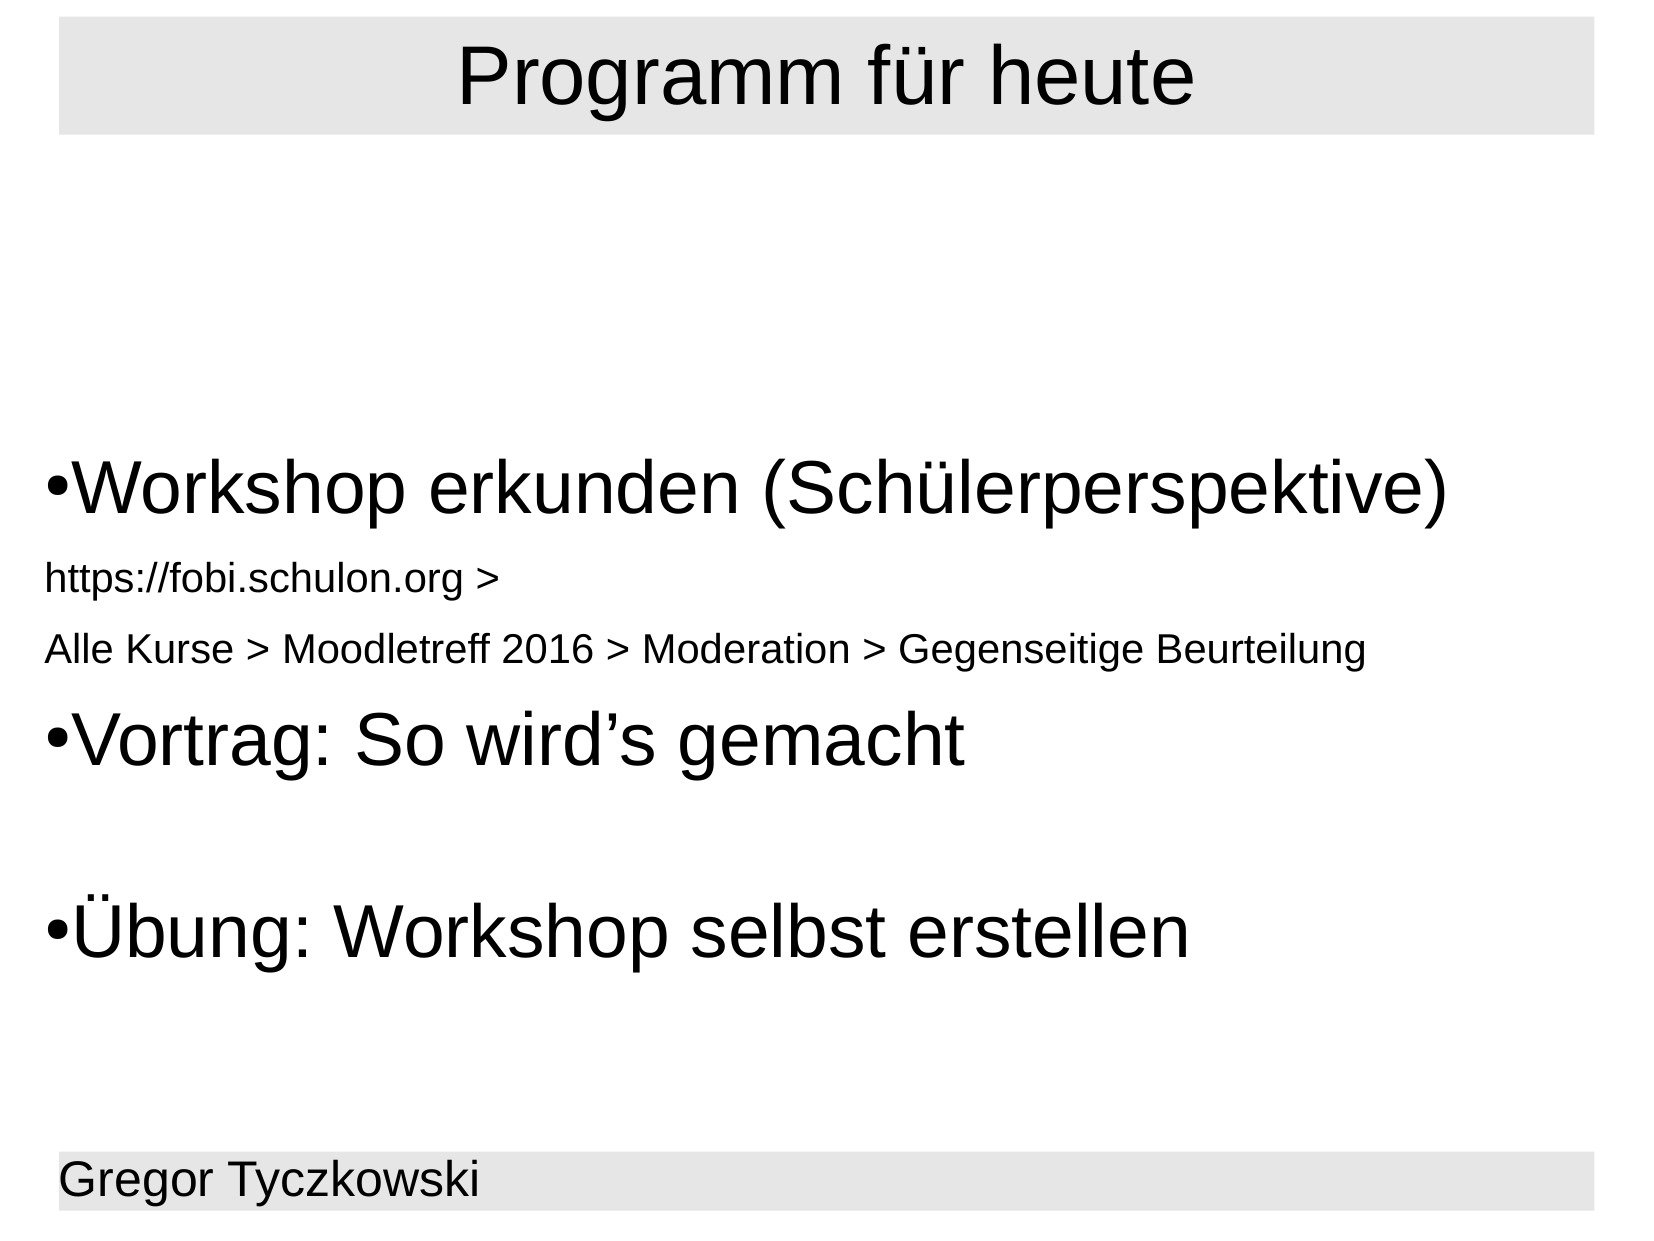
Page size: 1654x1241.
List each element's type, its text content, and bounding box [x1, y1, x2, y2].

list Gregor Tyczkowski [59, 1151, 1595, 1211]
text_box Workshop erkunden (Schülerperspektive) https://fobi.schulon.org > Alle Kurse > Moodletreff 2016 > Moderation > Gegenseitige Beurteilung Vortrag: So wird’s gemacht Übung: Workshop selbst erstellen [29, 354, 1625, 984]
title Programm für heute [59, 16, 1595, 135]
